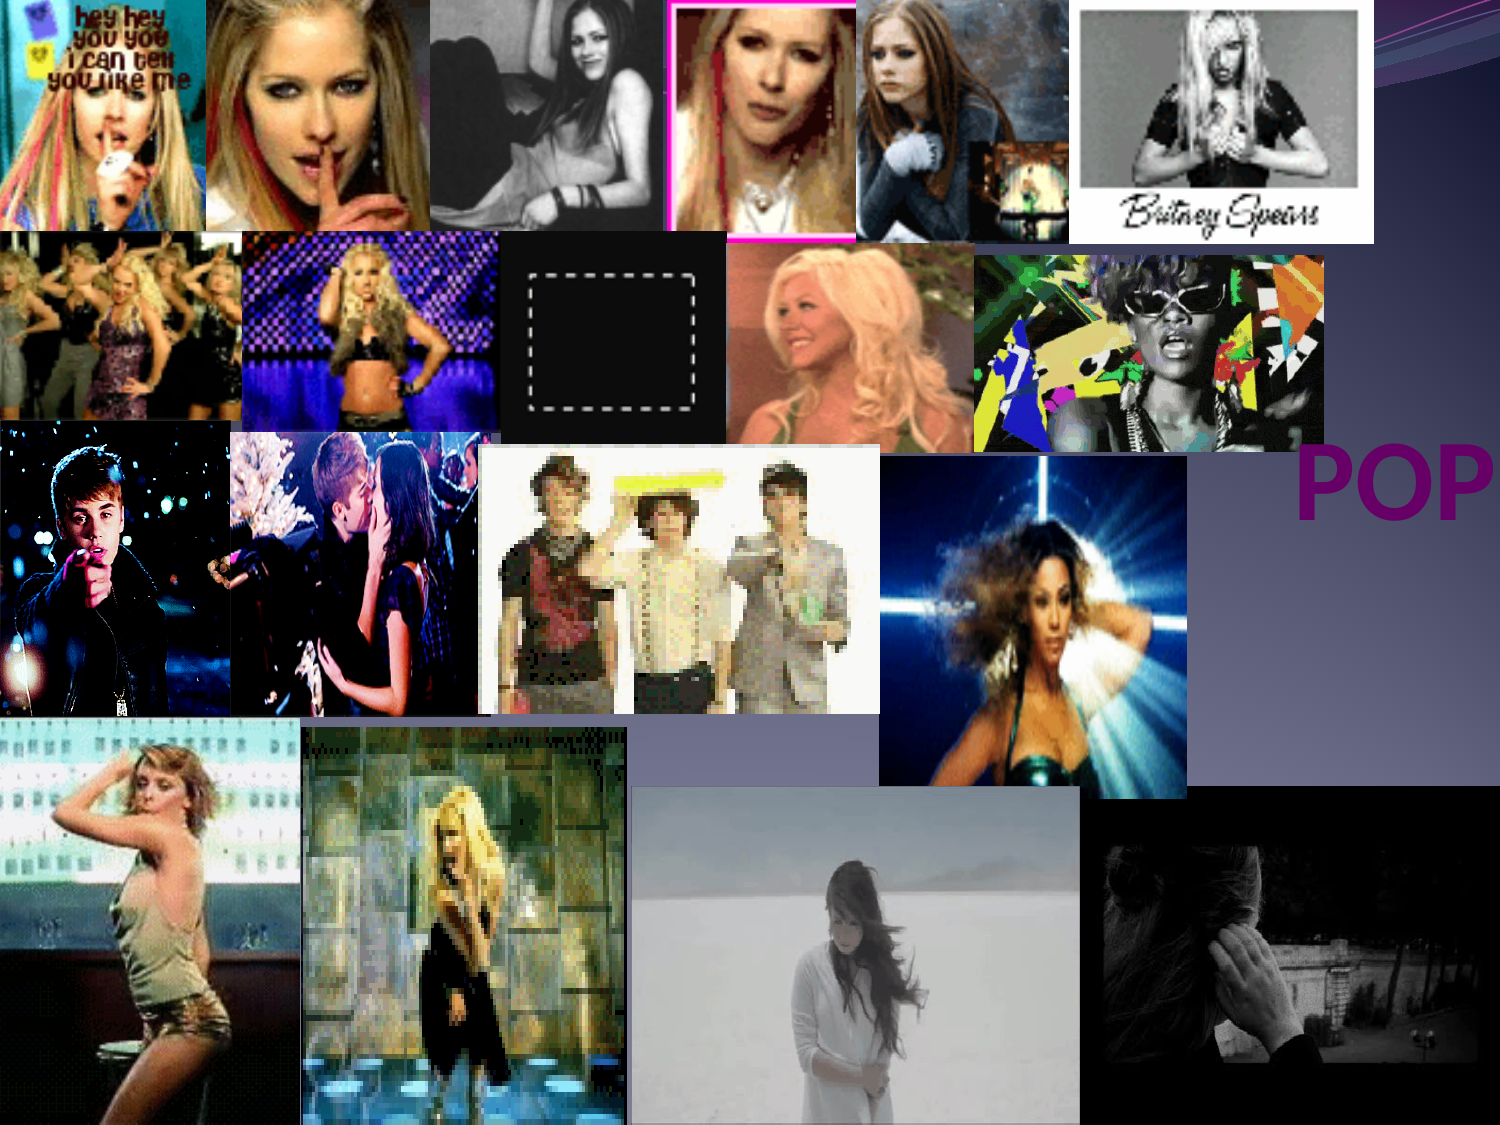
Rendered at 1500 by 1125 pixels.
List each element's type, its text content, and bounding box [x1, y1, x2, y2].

picture [0, 0, 1500, 1125]
title POP [1246, 361, 1500, 544]
